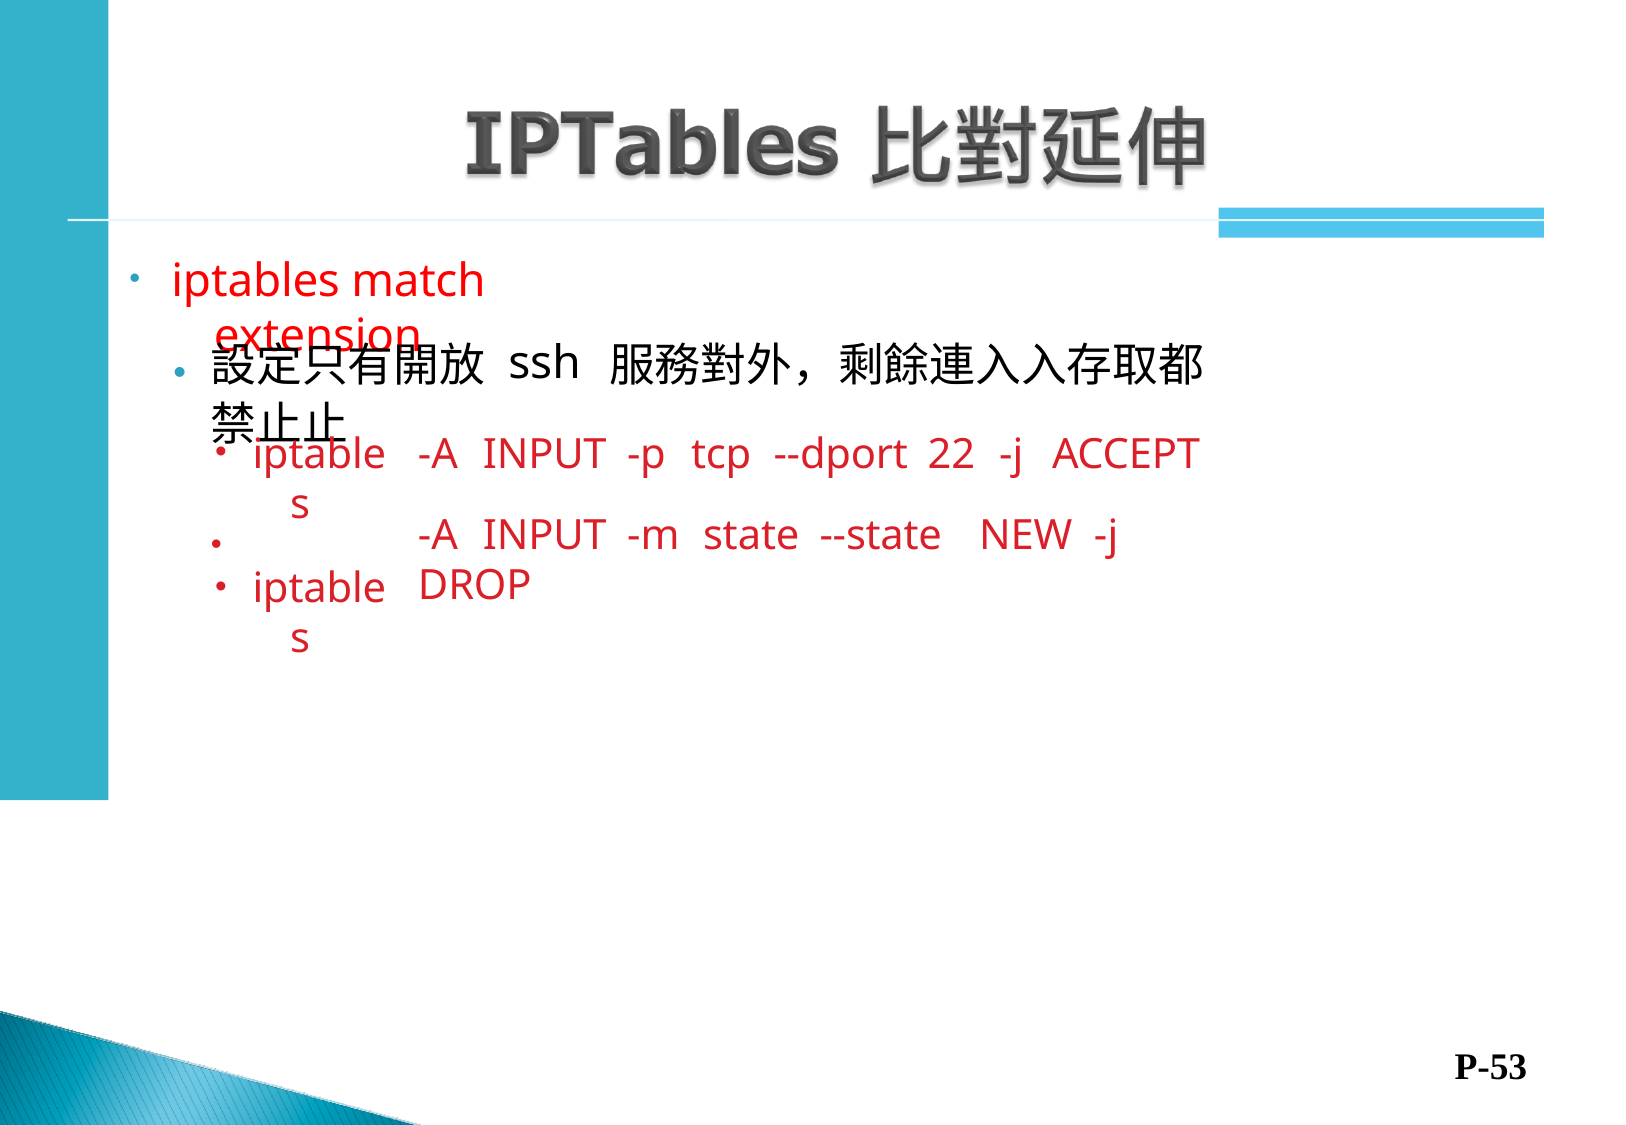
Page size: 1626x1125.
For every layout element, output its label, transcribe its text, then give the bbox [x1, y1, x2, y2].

text_box P-47 [1452, 1042, 1532, 1090]
text_box iptables iptables [210, 426, 395, 559]
text_box 設定只有開放 ssh 服務對外，剩餘連⼊入存取都禁⽌止 [208, 341, 1225, 396]
text_box iptables match extension [125, 250, 674, 307]
text_box • [171, 347, 189, 394]
text_box [453, 81, 1218, 203]
text_box -A INPUT -p tcp --dport 22 -j ACCEPT -A INPUT -m state --state NEW -j DROP [415, 426, 1256, 559]
